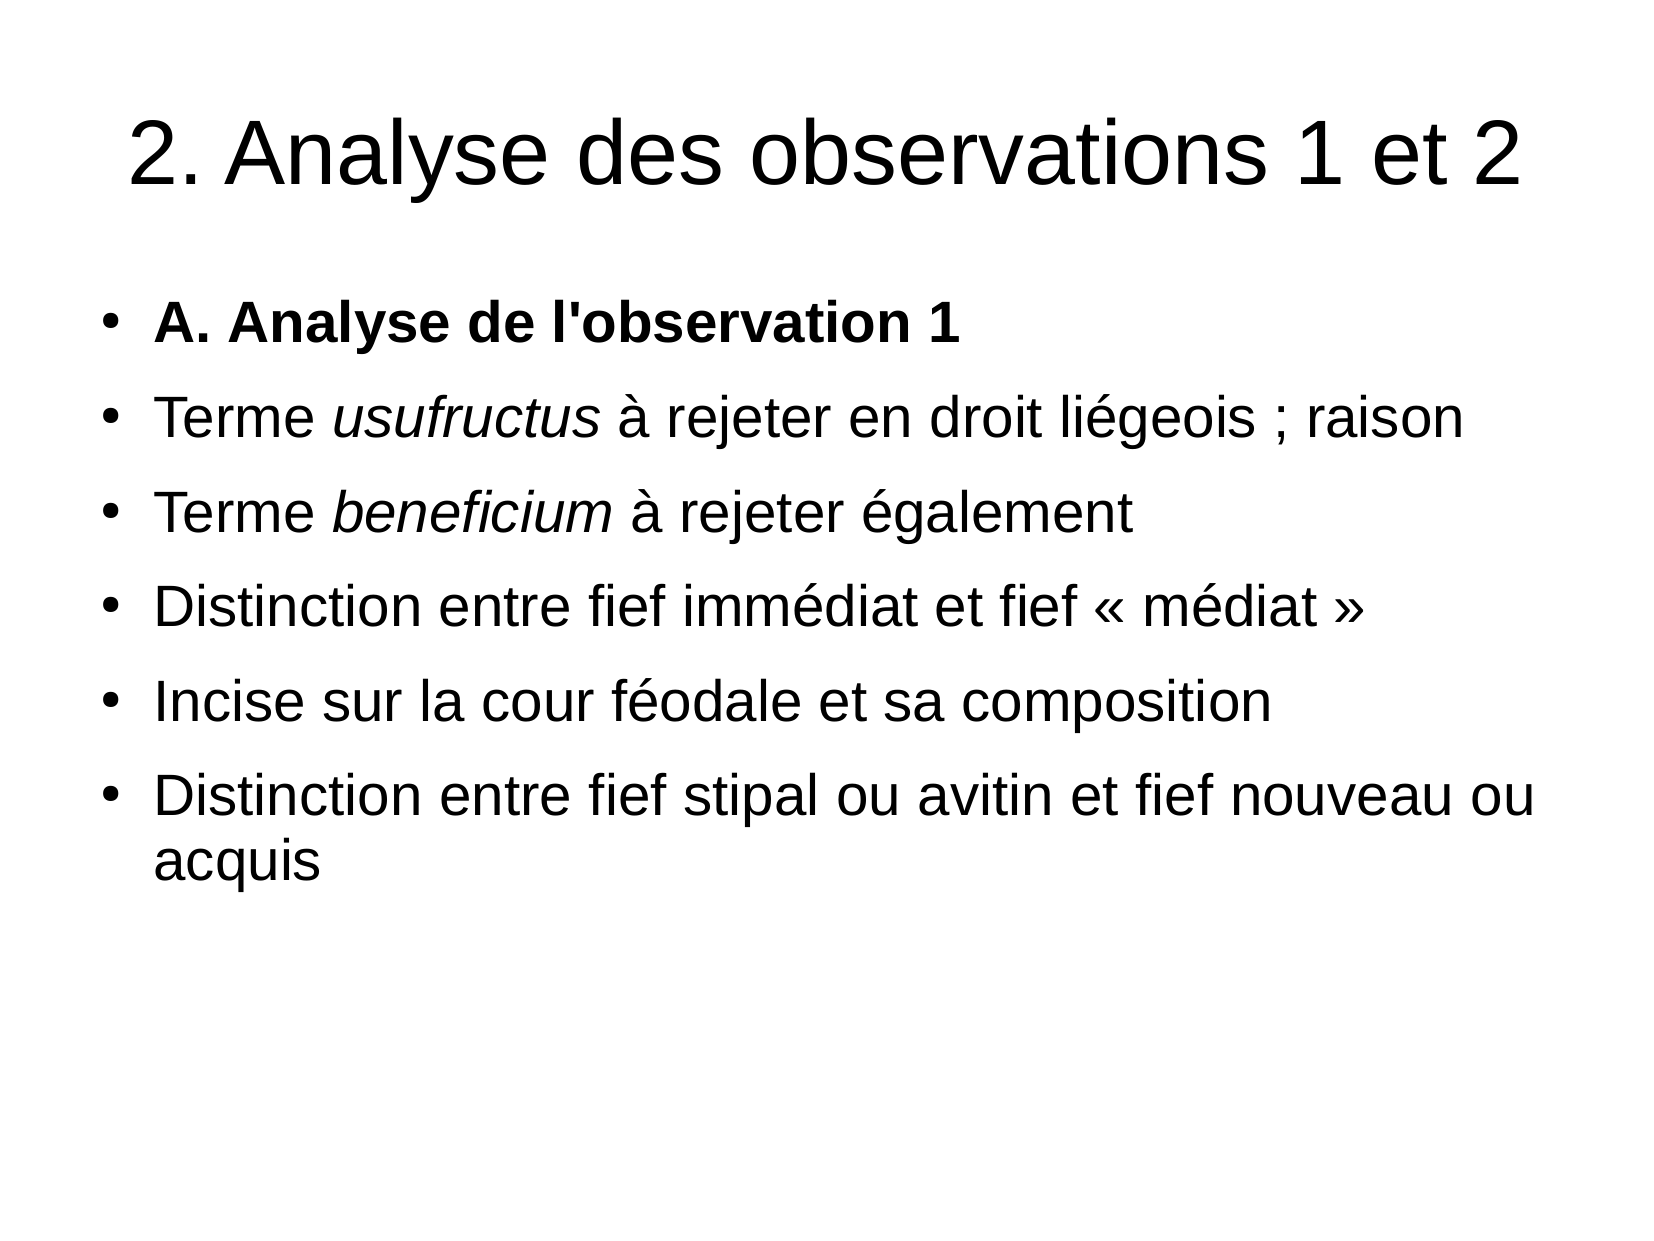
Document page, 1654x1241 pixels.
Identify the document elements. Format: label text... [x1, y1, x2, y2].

title 2. Analyse des observations 1 et 2 [82, 49, 1571, 257]
list A. Analyse de l'observation 1 Terme usufructus à rejeter en droit liégeois ; raison Terme beneficium à rejeter également Distinction entre fief immédiat et fief « médiat » Incise sur la cour féodale et sa composition Distinction entre fief stipal ou avitin et fief nouveau ou acquis [82, 290, 1538, 1010]
